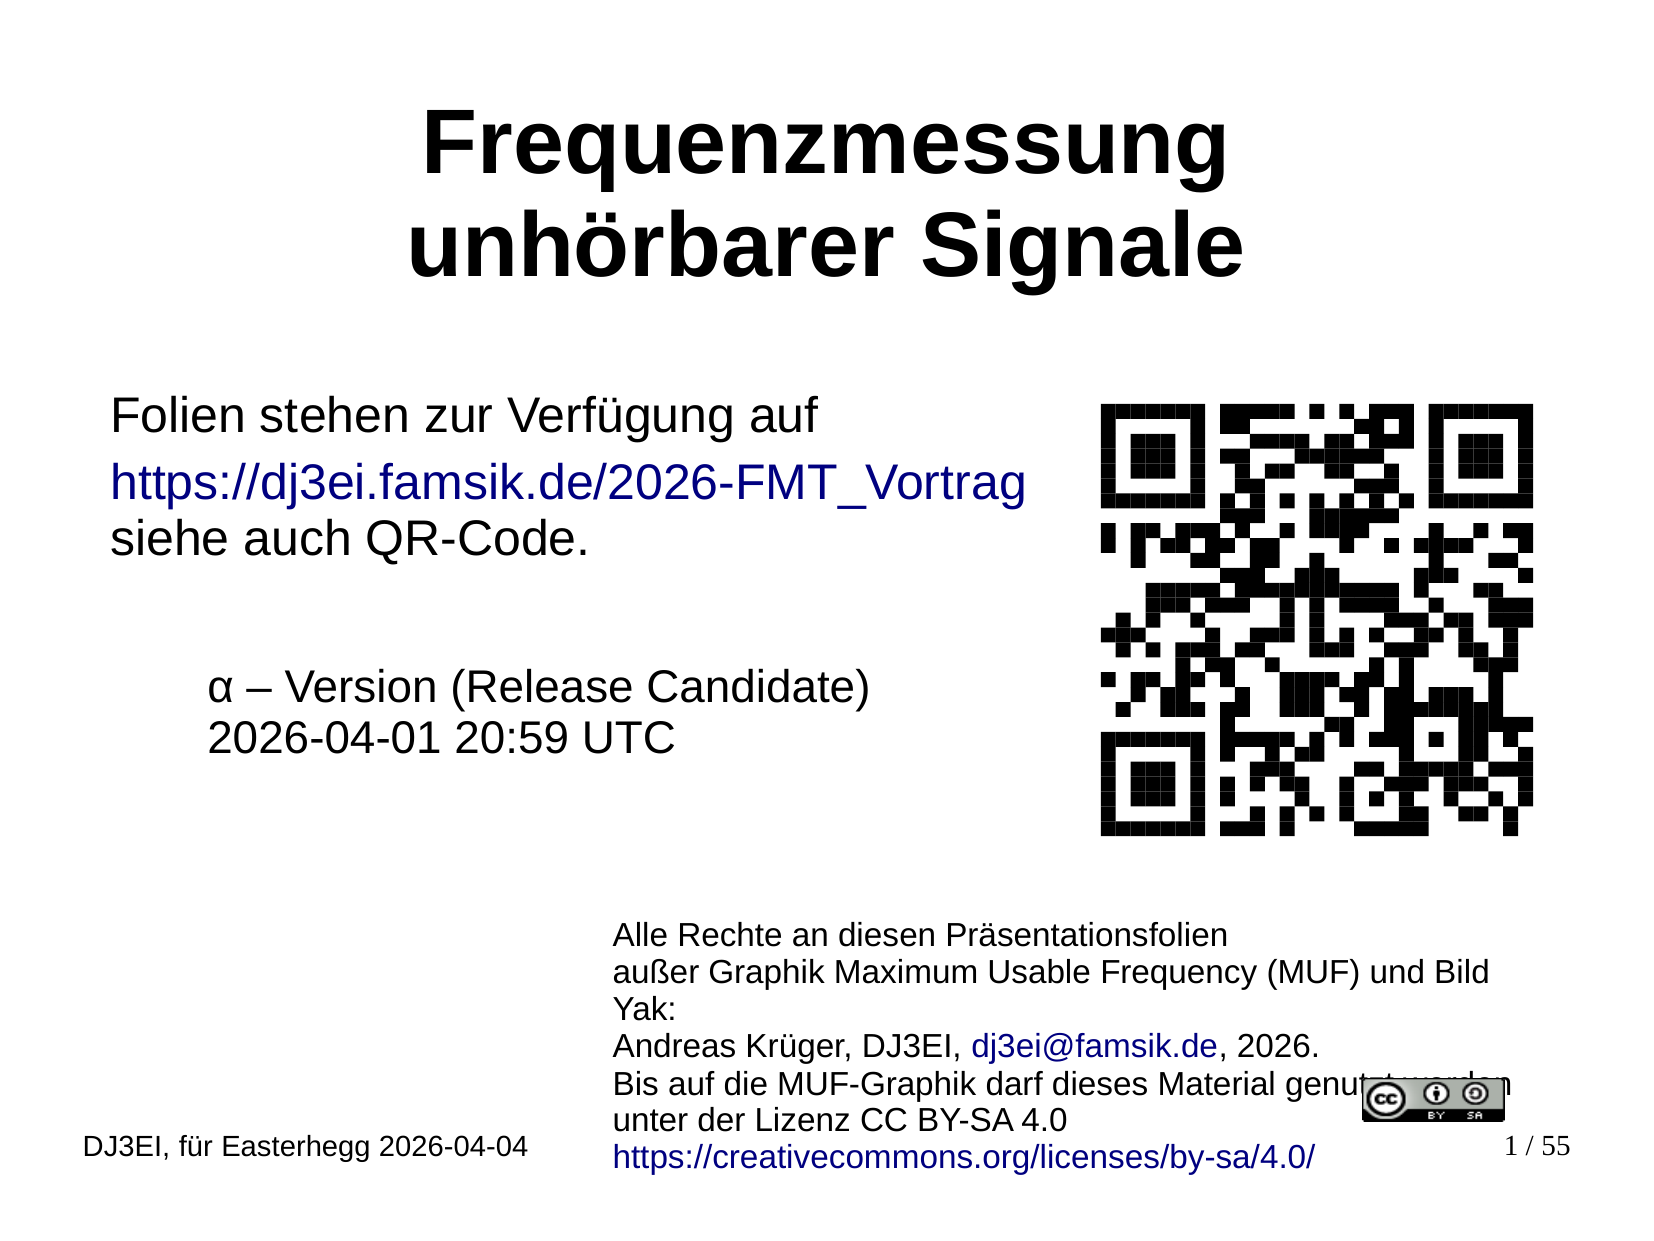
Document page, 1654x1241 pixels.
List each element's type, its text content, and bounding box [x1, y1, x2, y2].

text_box Alle Rechte an diesen Präsentationsfolien außer Graphik Maximum Usable Frequency (MUF) und Bild Yak: Andreas Krüger, DJ3EI, dj3ei@famsik.de, 2026. Bis auf die MUF-Graphik darf dieses Material genutzt werden unter der Lizenz CC BY-SA 4.0 https://creativecommons.org/licenses/by-sa/4.0/ [597, 909, 1579, 1158]
text_box Folien stehen zur Verfügung auf https://dj3ei.famsik.de/2026-FMT_Vortrag siehe auch QR-Code. [95, 379, 1071, 642]
picture [1362, 1078, 1505, 1123]
picture [1039, 342, 1595, 898]
title Frequenzmessung unhörbarer Signale [82, 5, 1571, 382]
text_box α – Version (Release Candidate) 2026-04-01 20:59 UTC [192, 653, 1040, 771]
